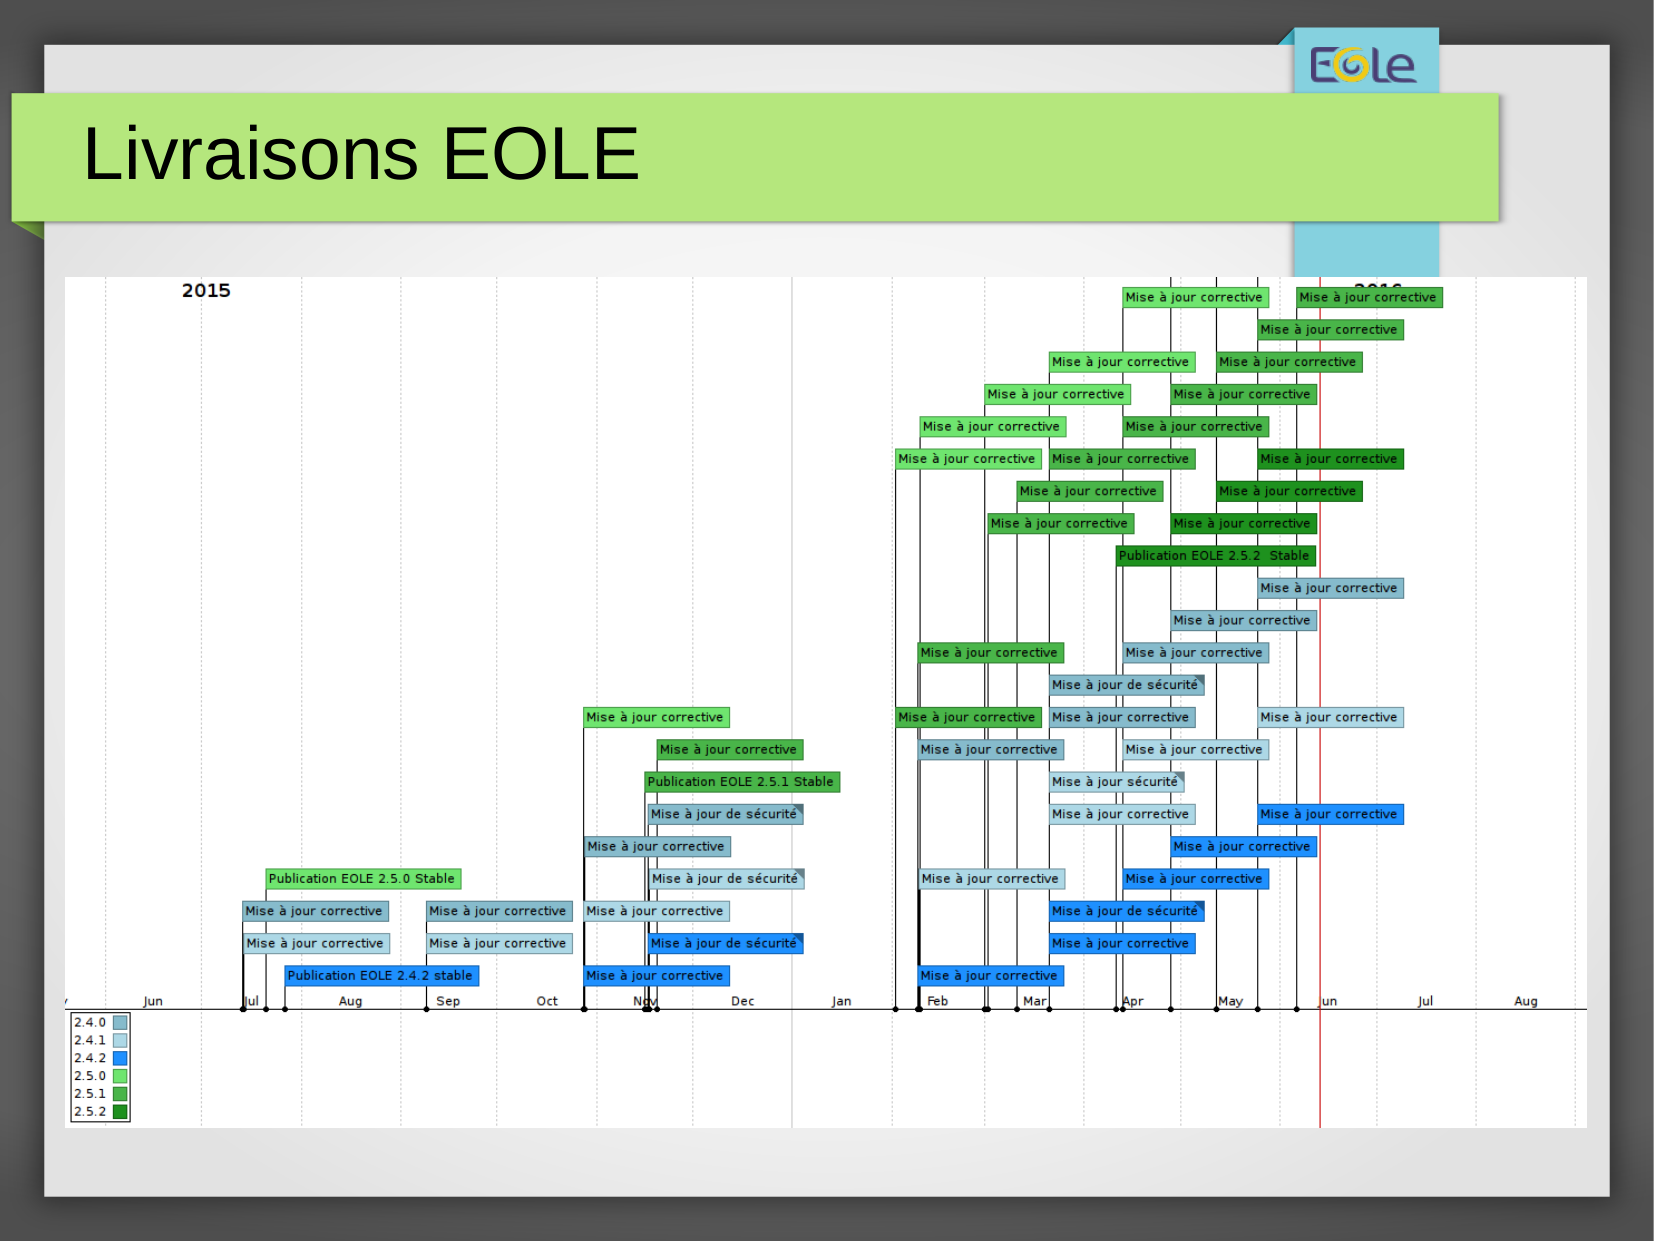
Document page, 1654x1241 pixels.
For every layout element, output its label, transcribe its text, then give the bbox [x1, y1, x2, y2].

title Livraisons EOLE [82, 94, 1264, 213]
picture [0, 0, 1654, 1241]
text_box [1311, 47, 1418, 83]
